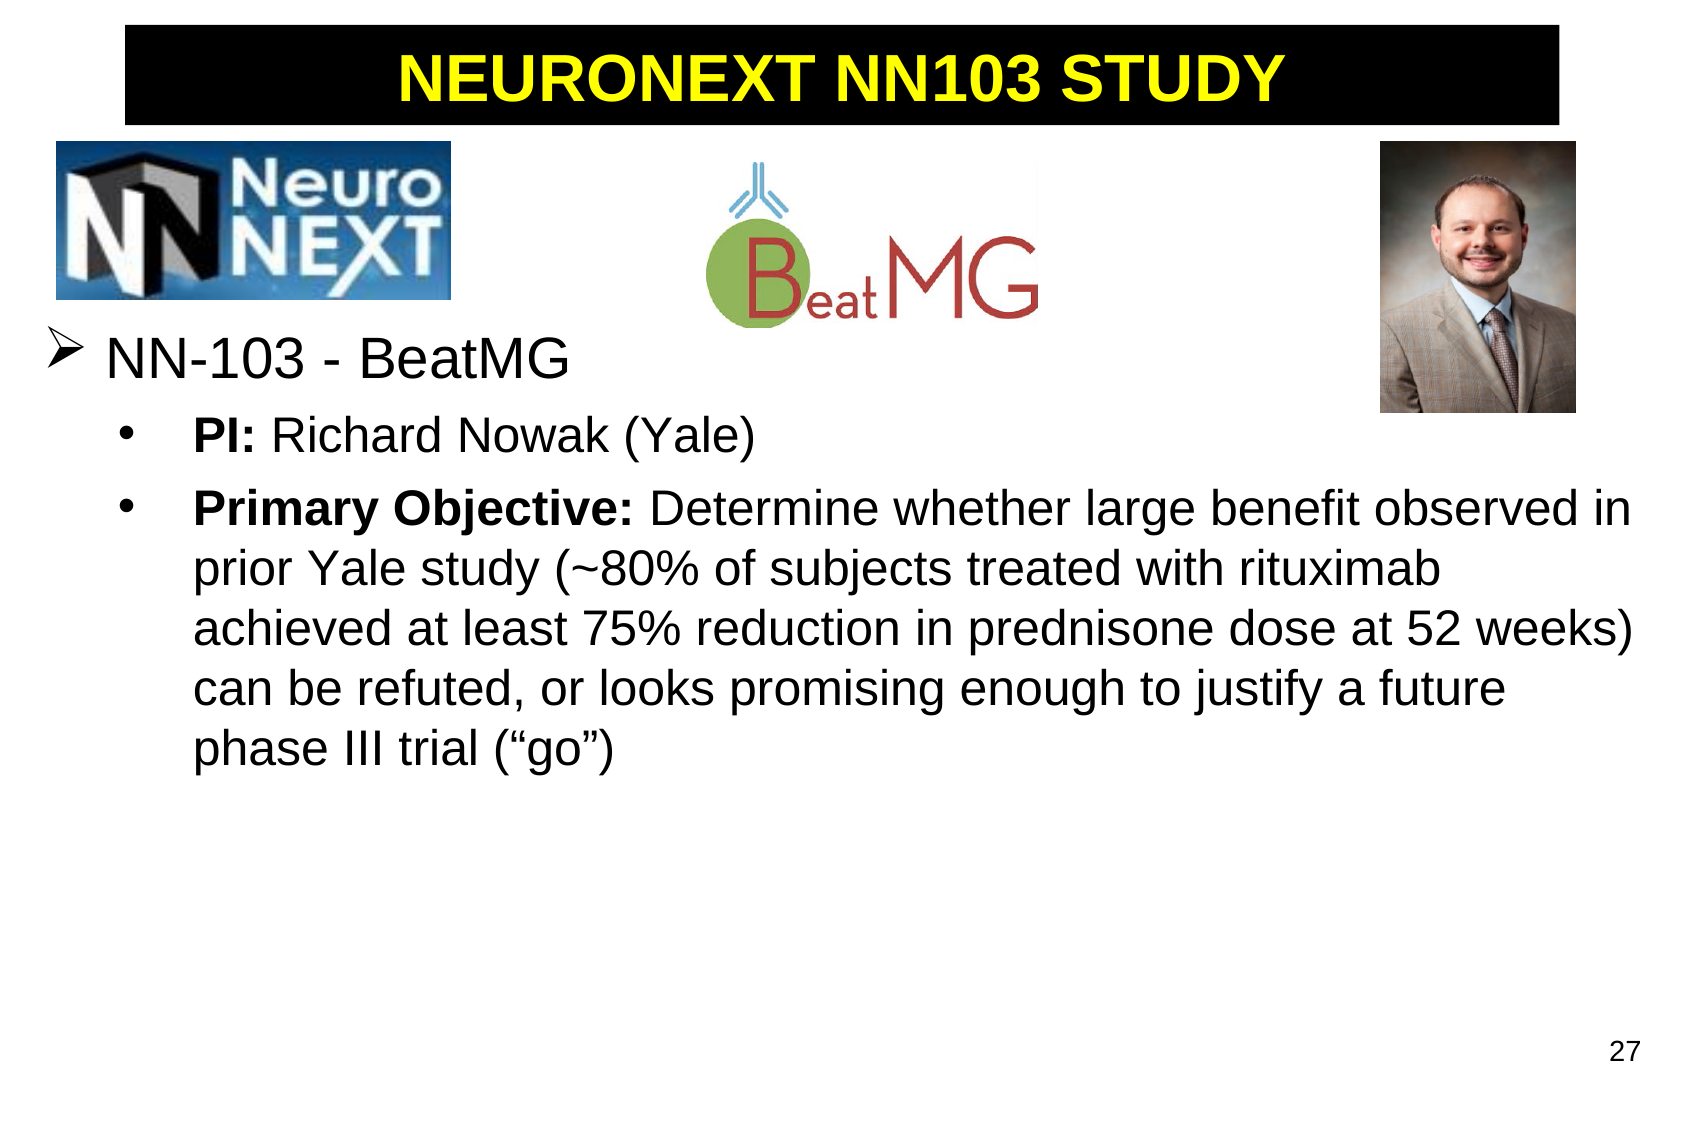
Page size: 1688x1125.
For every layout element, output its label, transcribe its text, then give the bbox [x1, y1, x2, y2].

picture [56, 141, 451, 300]
picture [706, 162, 1038, 328]
text_box <number> [1343, 1025, 1657, 1101]
picture [1380, 141, 1576, 413]
title NEURONEXT NN103 STUDY [125, 24, 1560, 126]
text_box NN-103 - BeatMG PI: Richard Nowak (Yale) Primary Objective: Determine whether large benefit observed in prior Yale study (~80% of subjects treated with rituximab achieved at least 75% reduction in prednisone dose at 52 weeks) can be refuted, or looks promising enough to justify a future phase III trial (“go”) [28, 312, 1660, 783]
